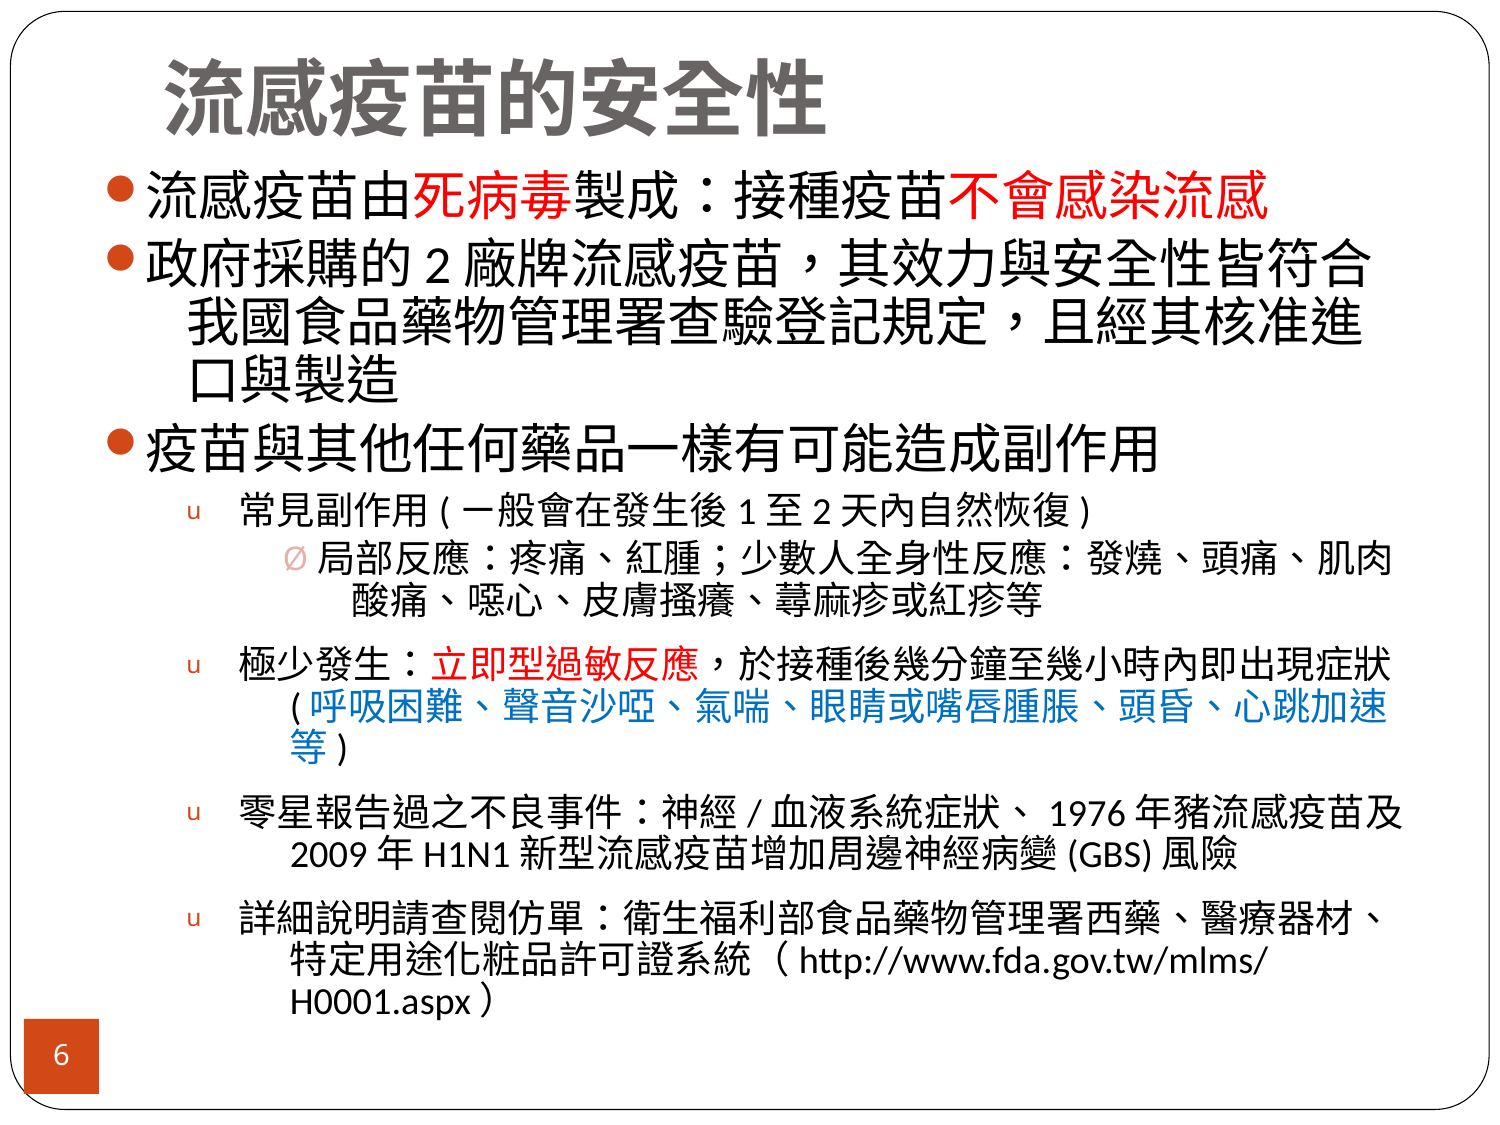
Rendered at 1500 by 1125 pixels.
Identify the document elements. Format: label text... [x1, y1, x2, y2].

title 流感疫苗的安全性 [147, 0, 1423, 161]
list 流感疫苗由死病毒製成：接種疫苗不會感染流感 政府採購的2廠牌流感疫苗，其效力與安全性皆符合我國食品藥物管理署查驗登記規定，且經其核准進口與製造 疫苗與其他任何藥品一樣有可能造成副作用 常見副作用(ㄧ般會在發生後1至2天內自然恢復) 局部反應：疼痛、紅腫；少數人全身性反應：發燒、頭痛、肌肉酸痛、噁心、皮膚搔癢、蕁麻疹或紅疹等 極少發生：立即型過敏反應，於接種後幾分鐘至幾小時內即出現症狀(呼吸困難、聲音沙啞、氣喘、眼睛或嘴唇腫脹、頭昏、心跳加速等) 零星報告過之不良事件：神經/血液系統症狀、1976年豬流感疫苗及2009年H1N1新型流感疫苗增加周邊神經病變(GBS)風險 詳細說明請查閱仿單：衛生福利部食品藥物管理署西藥、醫療器材、特定用途化粧品許可證系統（http://www.fda.gov.tw/mlms/H0001.aspx） [88, 161, 1423, 1034]
text_box [23, 1018, 99, 1094]
